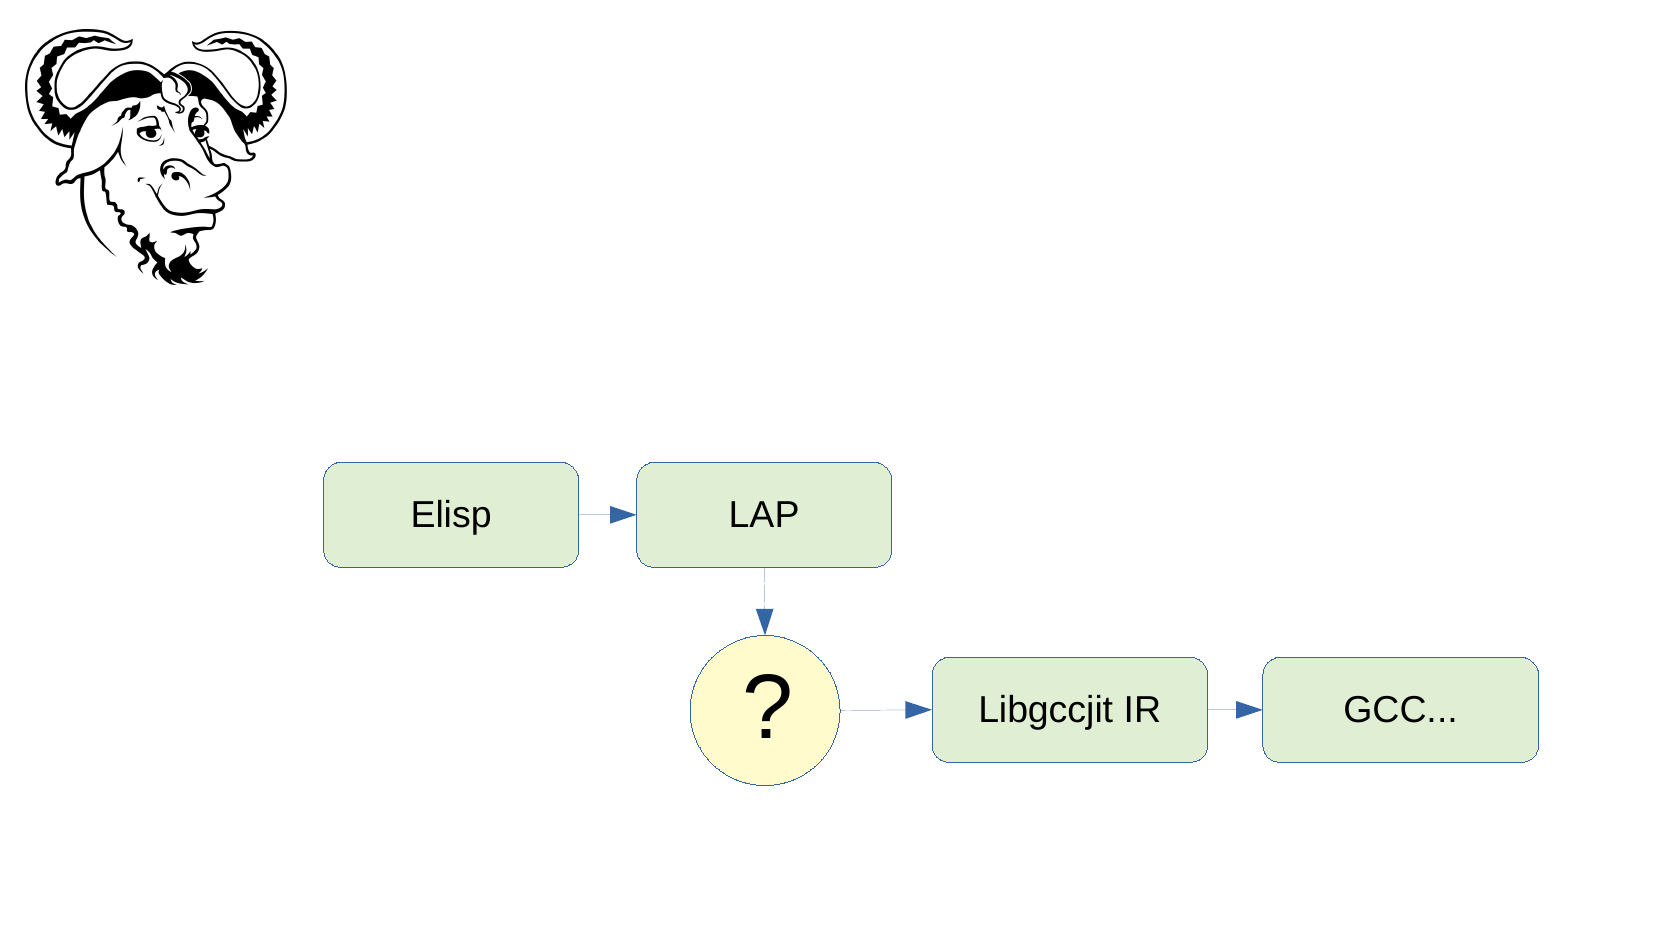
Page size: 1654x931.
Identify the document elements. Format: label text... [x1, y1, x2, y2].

text_box ? [727, 648, 809, 766]
text_box GCC... [1262, 657, 1539, 763]
text_box LAP [636, 462, 892, 568]
text_box [690, 635, 841, 786]
picture [25, 29, 287, 285]
text_box Elisp [323, 462, 579, 568]
text_box Libgccjit IR [932, 657, 1208, 763]
